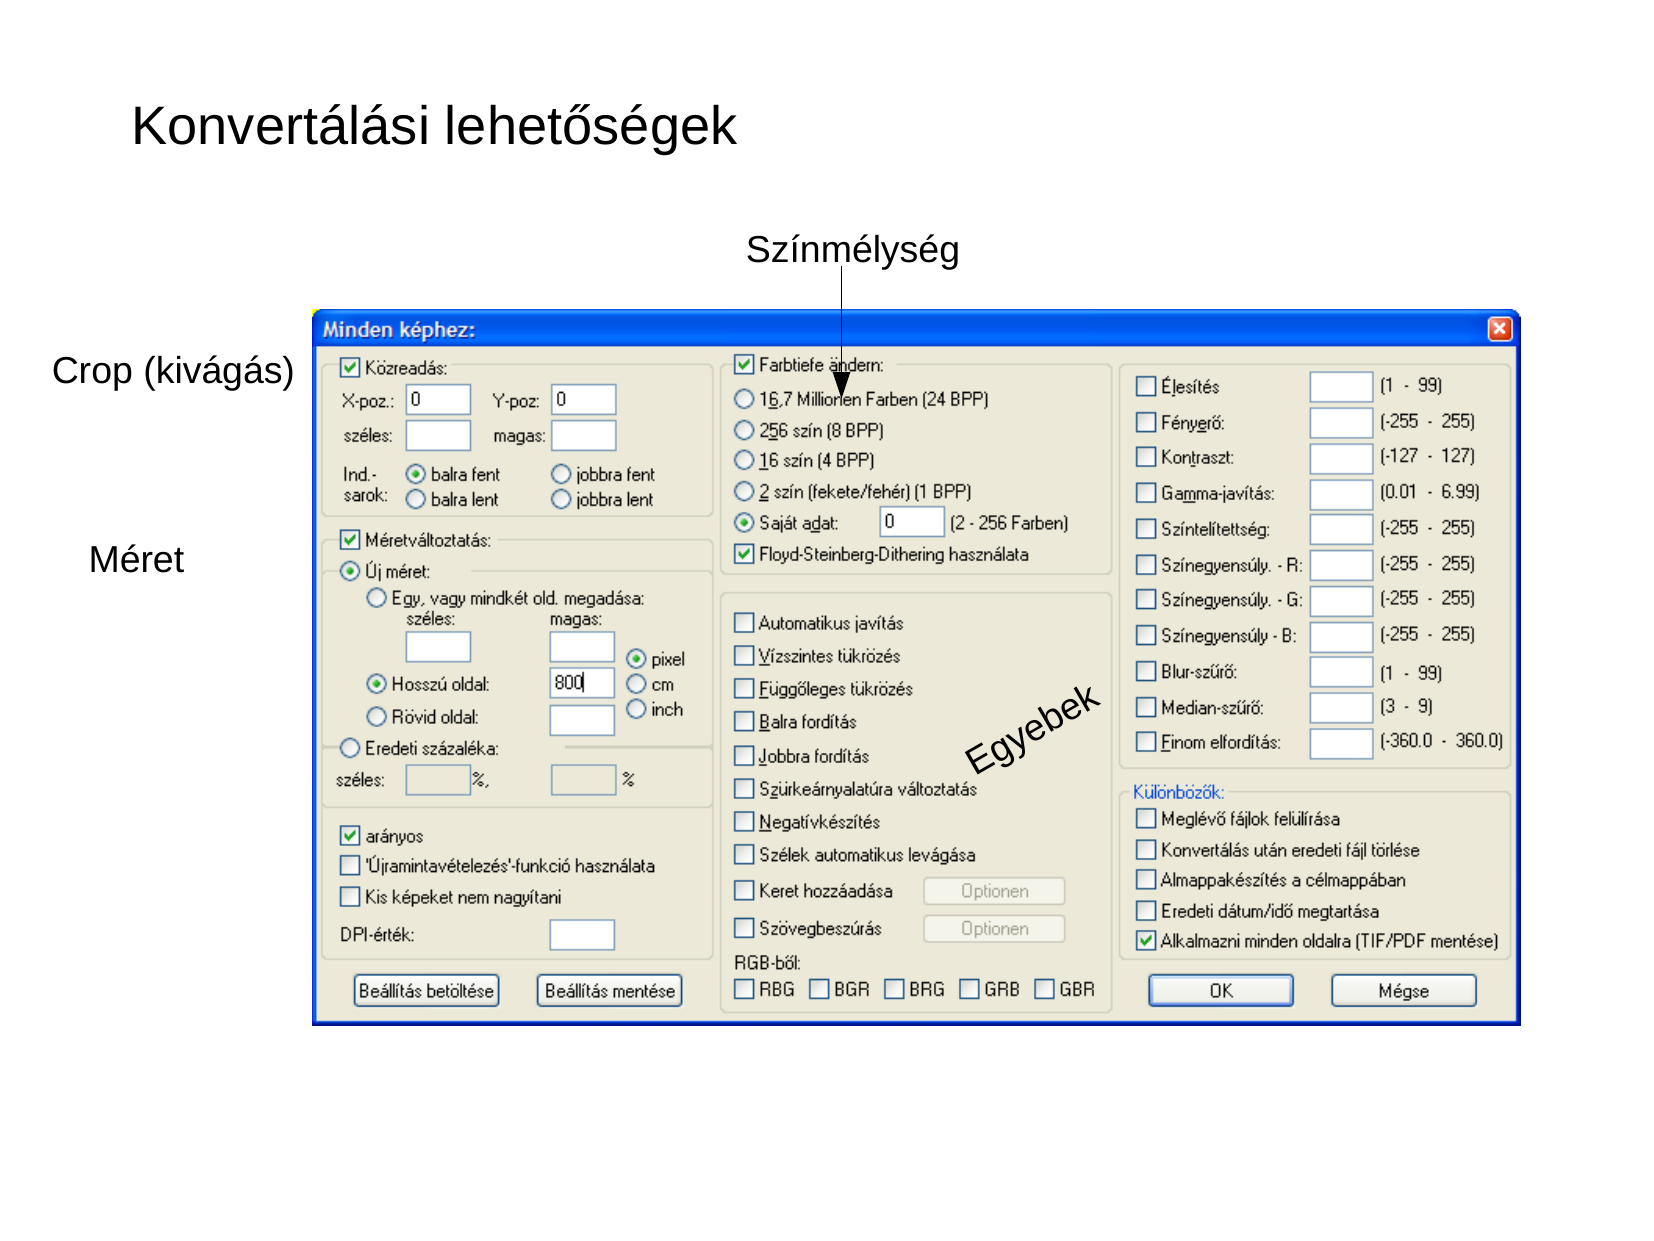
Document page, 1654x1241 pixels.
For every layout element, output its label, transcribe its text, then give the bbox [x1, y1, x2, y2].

picture [312, 309, 1521, 1026]
text_box Konvertálási lehetőségek [116, 88, 754, 164]
text_box Crop (kivágás) [37, 341, 311, 399]
text_box Méret [73, 531, 200, 589]
text_box Egyebek [942, 660, 1123, 798]
text_box Színmélység [730, 221, 975, 279]
